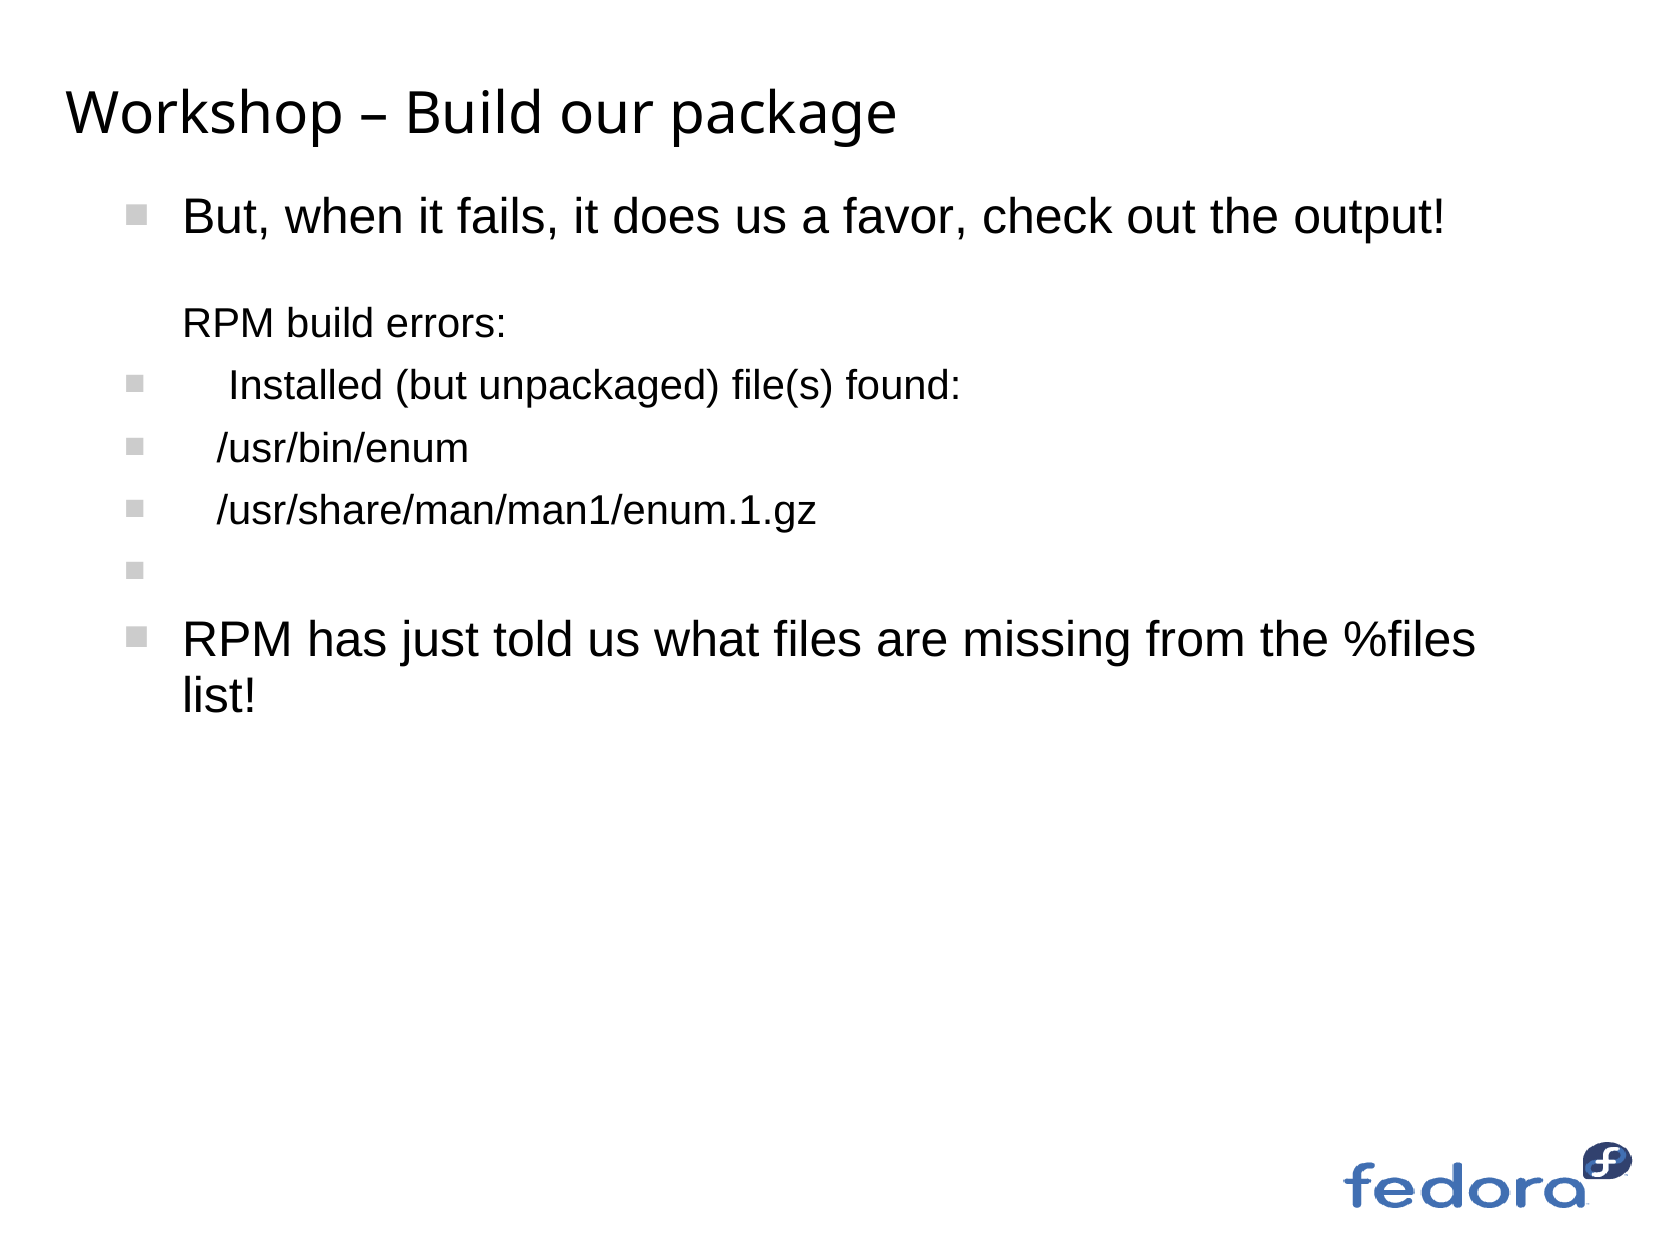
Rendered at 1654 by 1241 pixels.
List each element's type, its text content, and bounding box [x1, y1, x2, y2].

list But, when it fails, it does us a favor, check out the output! RPM build errors: Installed (but unpackaged) file(s) found: /usr/bin/enum /usr/share/man/man1/enum.1.gz RPM has just told us what files are missing from the %files list! [69, 188, 1493, 1097]
title Workshop – Build our package [65, 51, 1497, 170]
picture [1332, 1124, 1651, 1227]
